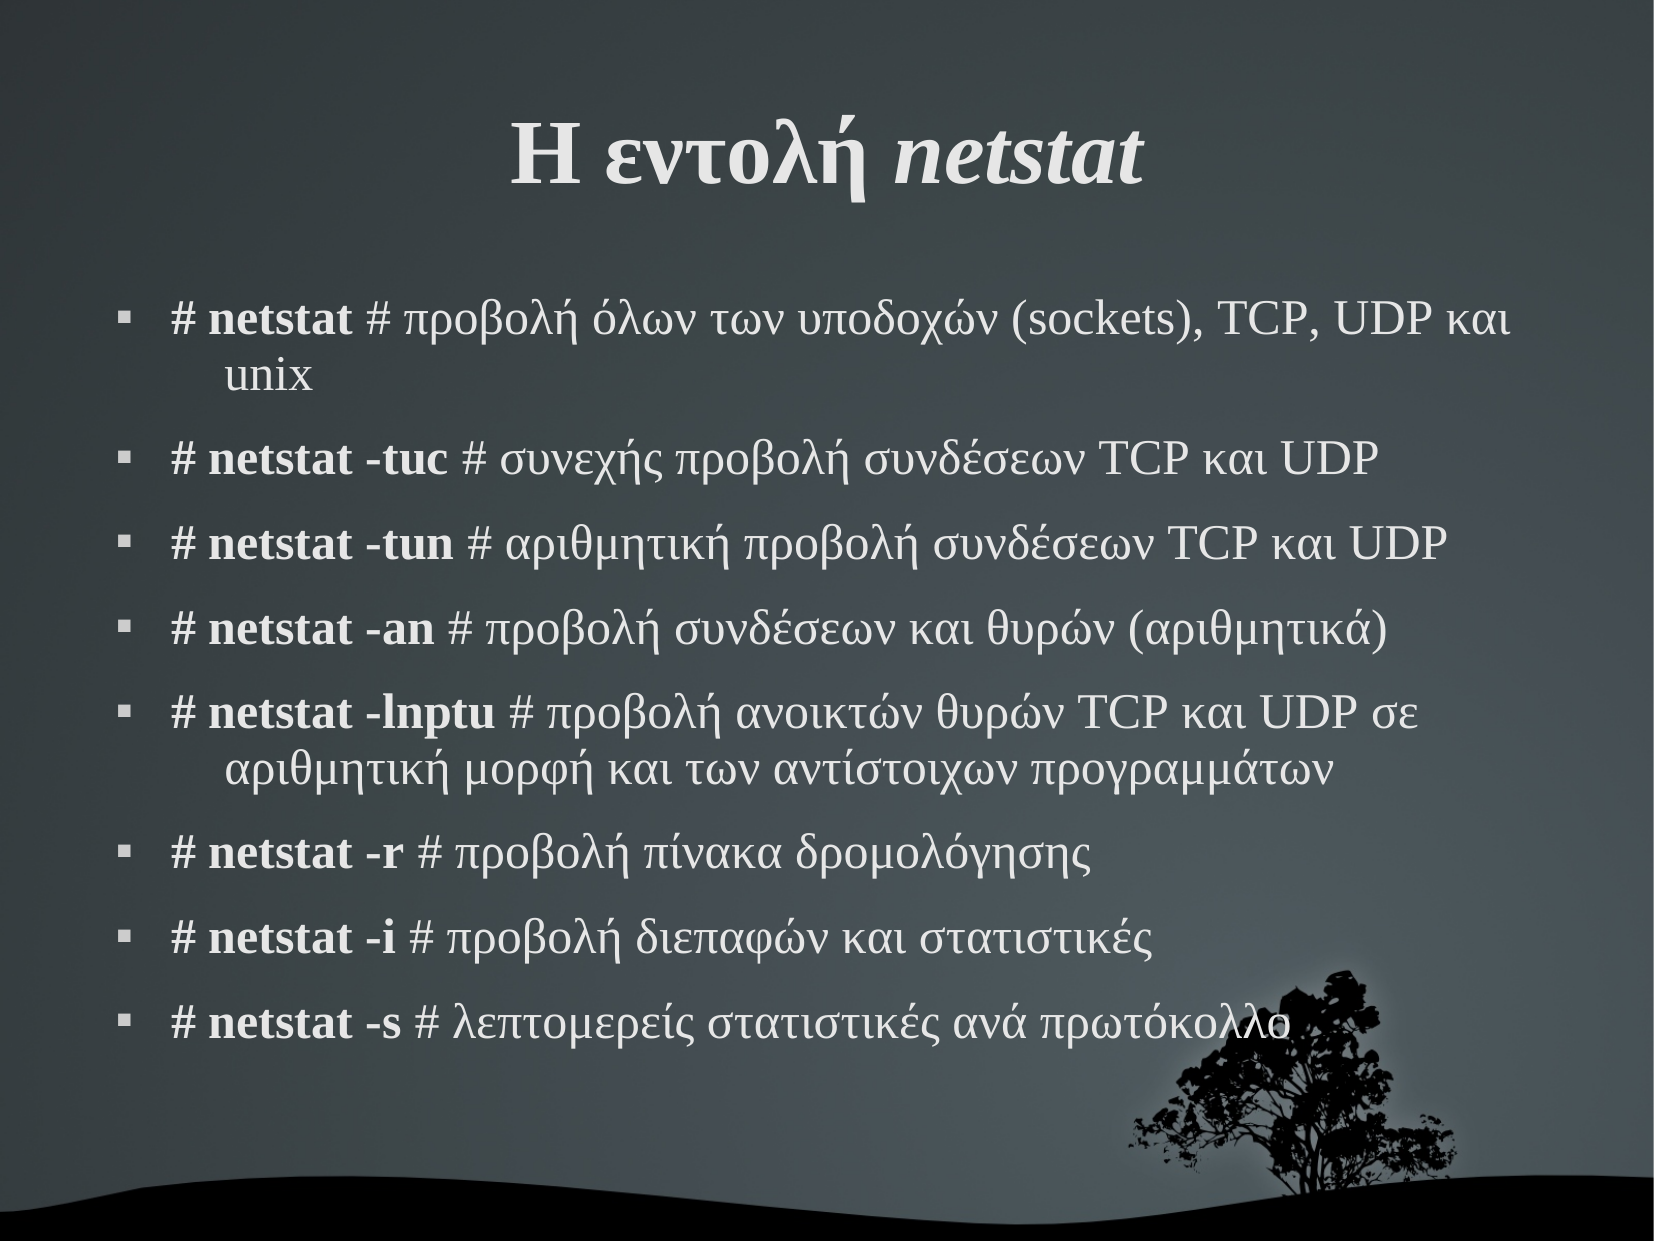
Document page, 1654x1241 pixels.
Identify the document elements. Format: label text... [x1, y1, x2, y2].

title Η εντολή netstat [82, 49, 1571, 257]
picture [0, 0, 1654, 1241]
list # netstat # προβολή όλων των υποδοχών (sockets), TCP, UDP και unix # netstat -tuc # συνεχής προβολή συνδέσεων TCP και UDP # netstat -tun # αριθμητική προβολή συνδέσεων TCP και UDP # netstat -an # προβολή συνδέσεων και θυρών (αριθμητικά) # netstat -lnptu # προβολή ανοικτών θυρών TCP και UDP σε αριθμητική μορφή και των αντίστοιχων προγραμμάτων # netstat -r # προβολή πίνακα δρομολόγησης # netstat -i # προβολή διεπαφών και στατιστικές # netstat -s # λεπτομερείς στατιστικές ανά πρωτόκολλο [82, 290, 1571, 1140]
